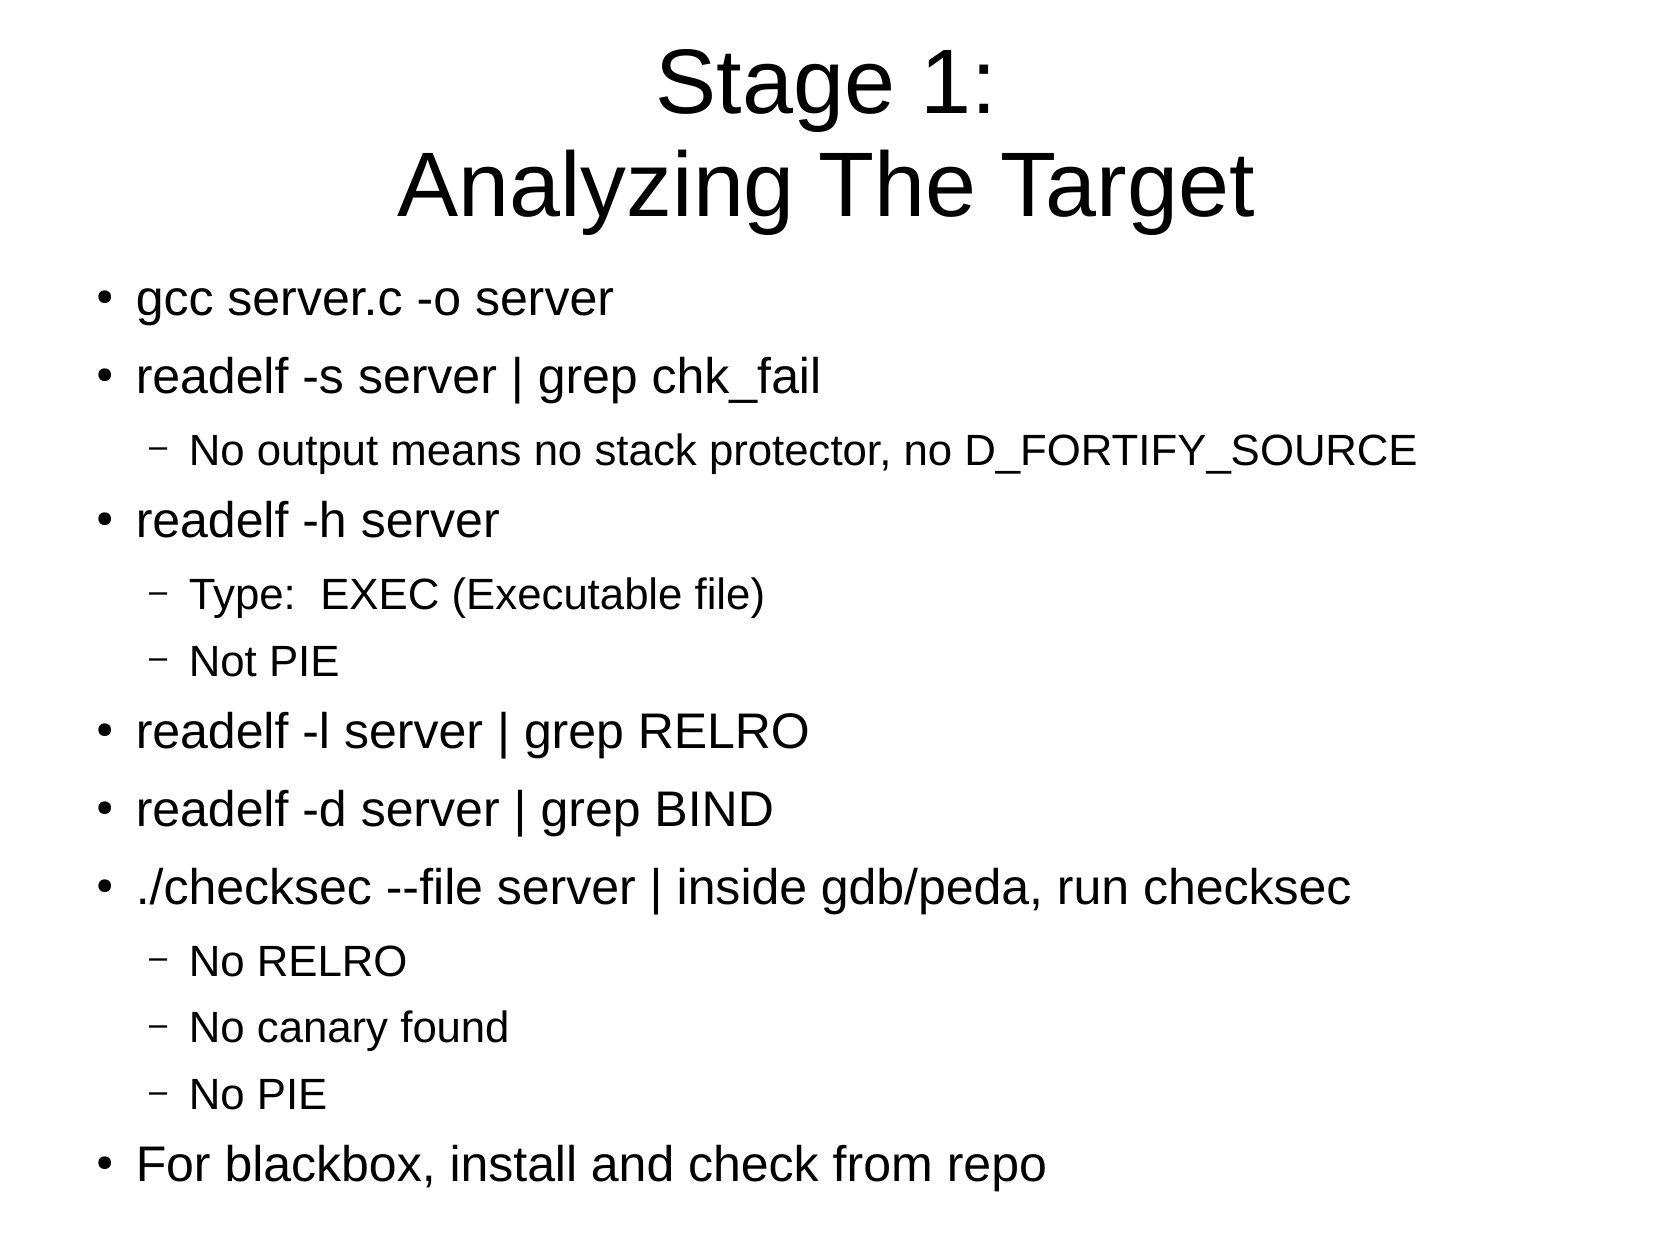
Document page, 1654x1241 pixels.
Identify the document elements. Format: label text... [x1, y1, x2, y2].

title Stage 1: Analyzing The Target [82, 30, 1571, 238]
list gcc server.c -o server readelf -s server | grep chk_fail No output means no stack protector, no D_FORTIFY_SOURCE readelf -h server Type: EXEC (Executable file) Not PIE readelf -l server | grep RELRO readelf -d server | grep BIND ./checksec --file server | inside gdb/peda, run checksec No RELRO No canary found No PIE For blackbox, install and check from repo [82, 270, 1606, 1195]
